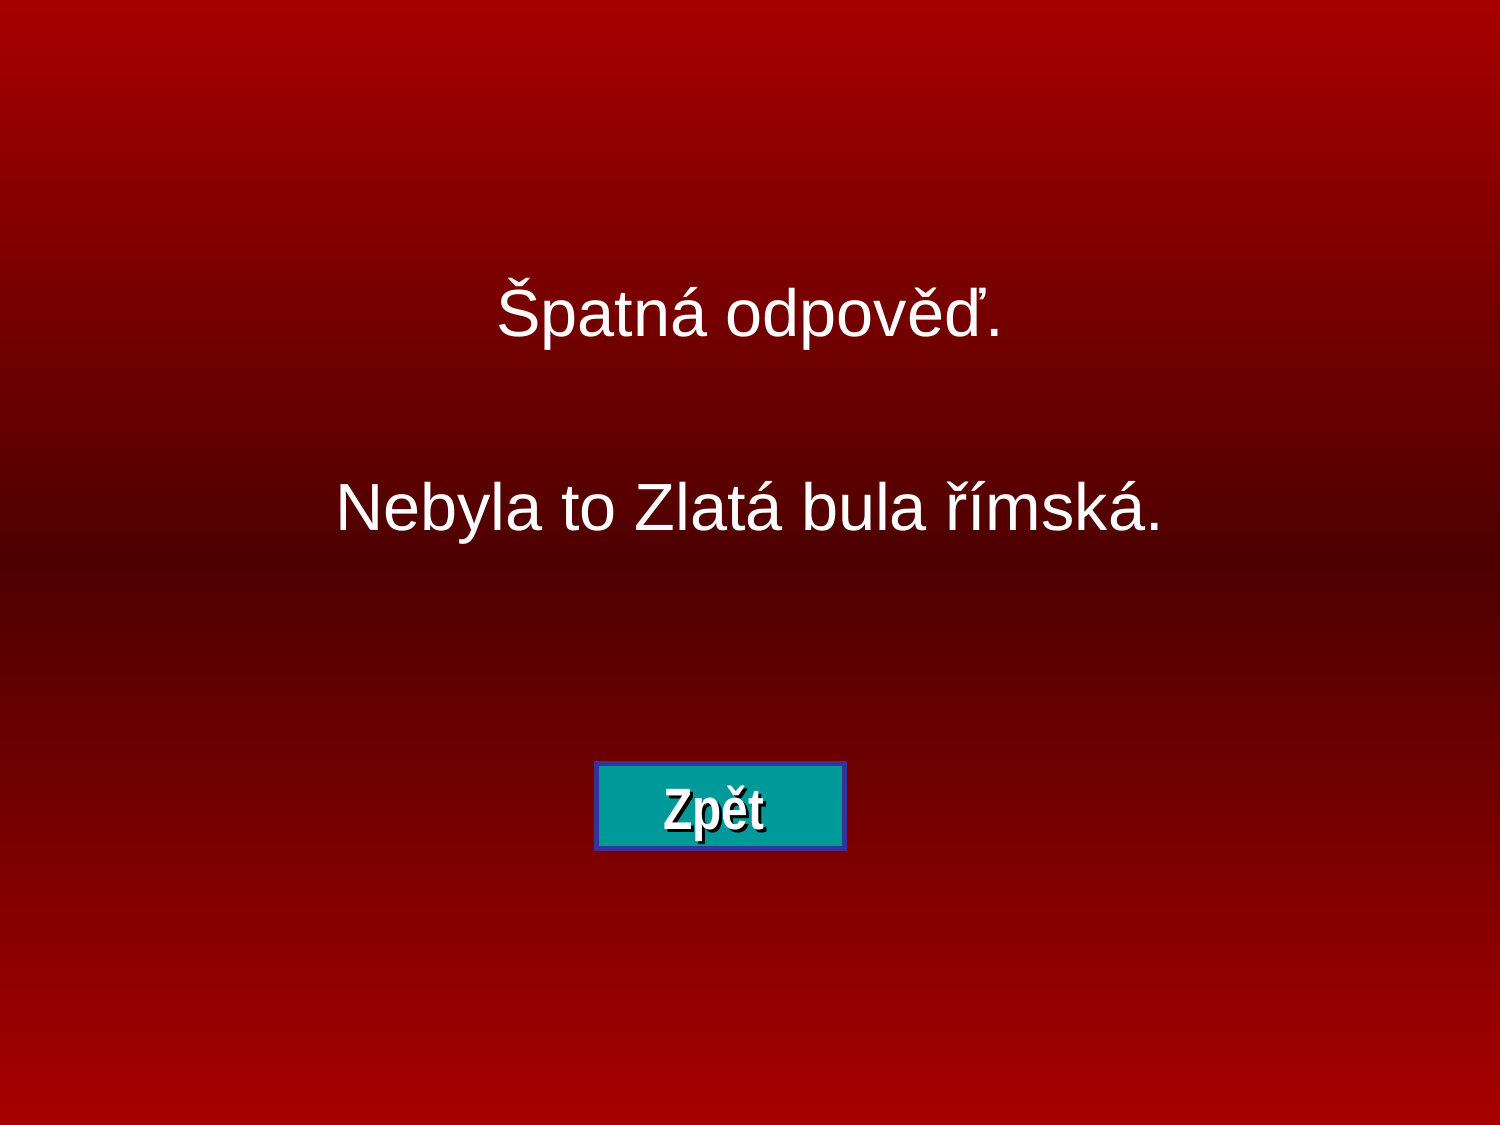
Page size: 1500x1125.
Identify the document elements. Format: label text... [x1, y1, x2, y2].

list Špatná odpověď. Nebyla to Zlatá bula římská. [75, 262, 1426, 1006]
text_box Zpět [596, 763, 845, 849]
